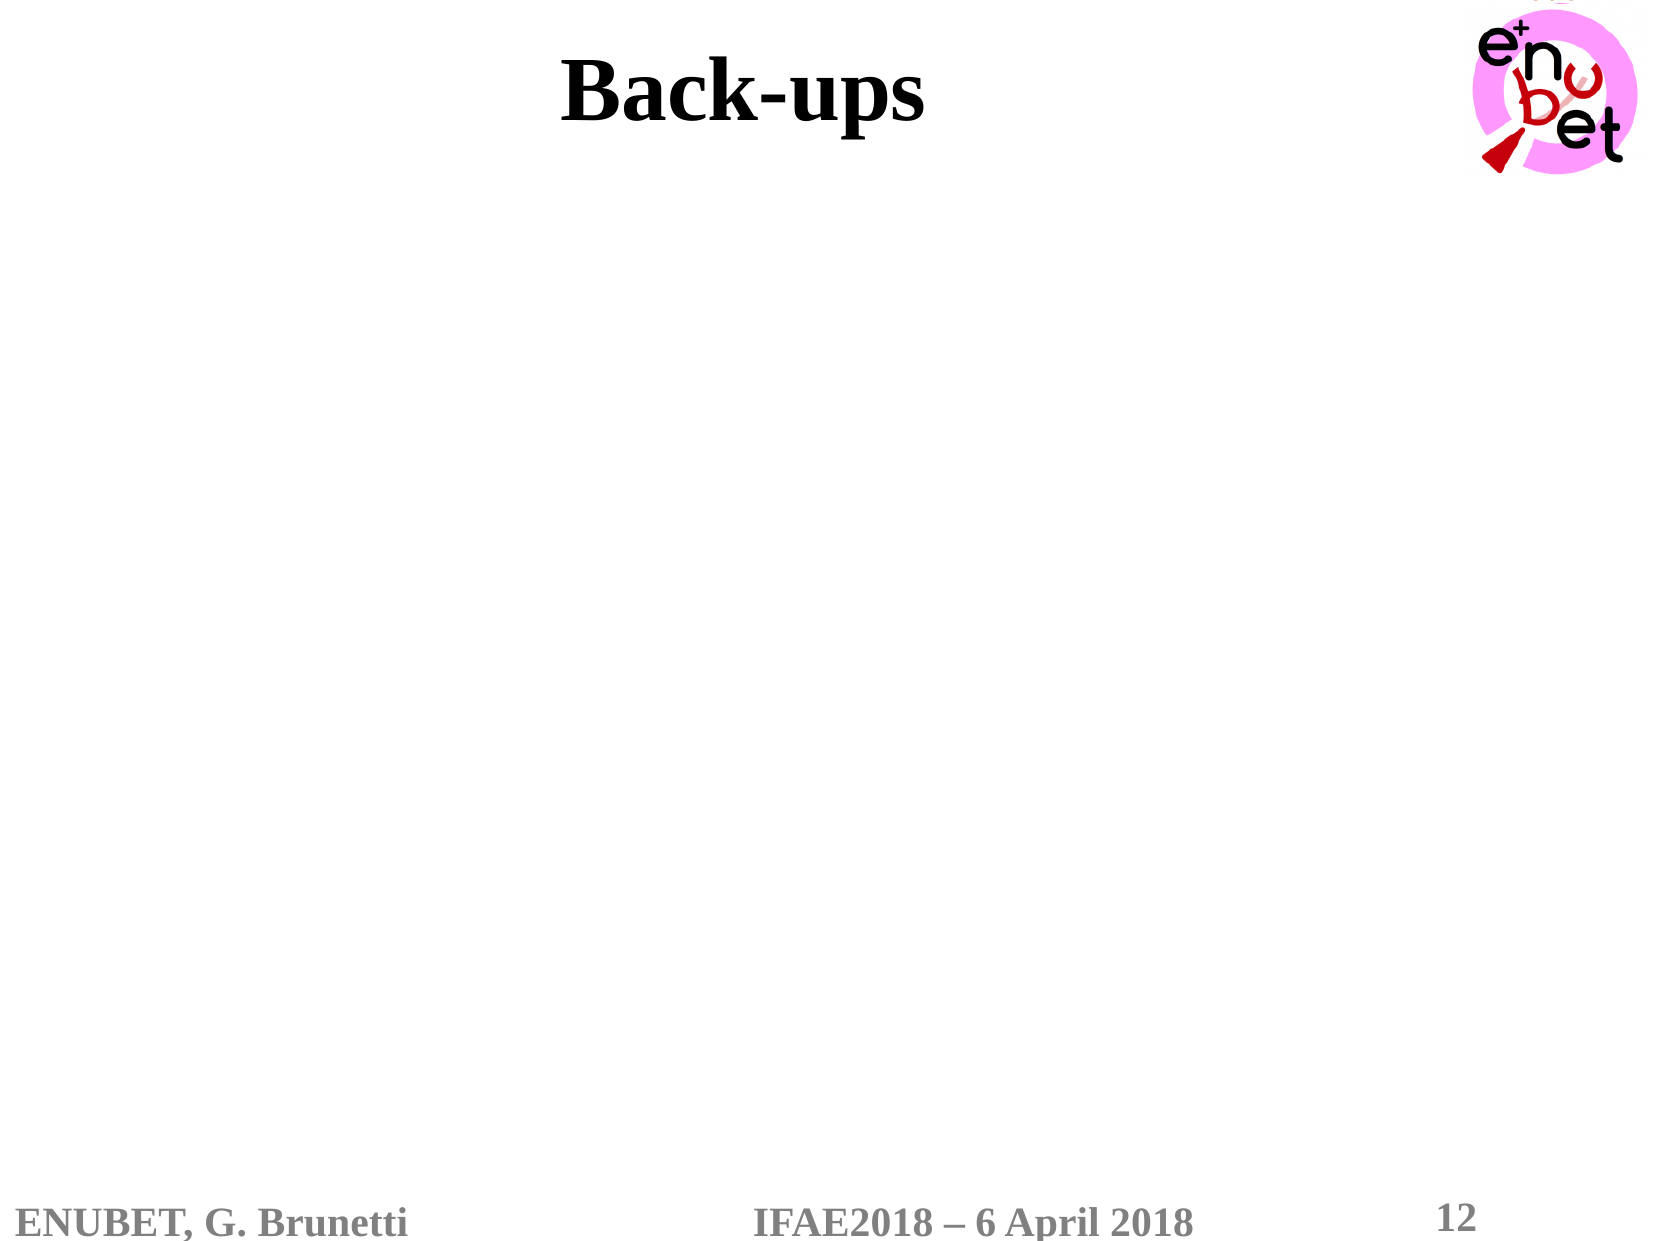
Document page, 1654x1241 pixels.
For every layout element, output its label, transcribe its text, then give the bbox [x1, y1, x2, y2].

picture [1461, 0, 1653, 178]
title Back-ups [0, 31, 1461, 148]
